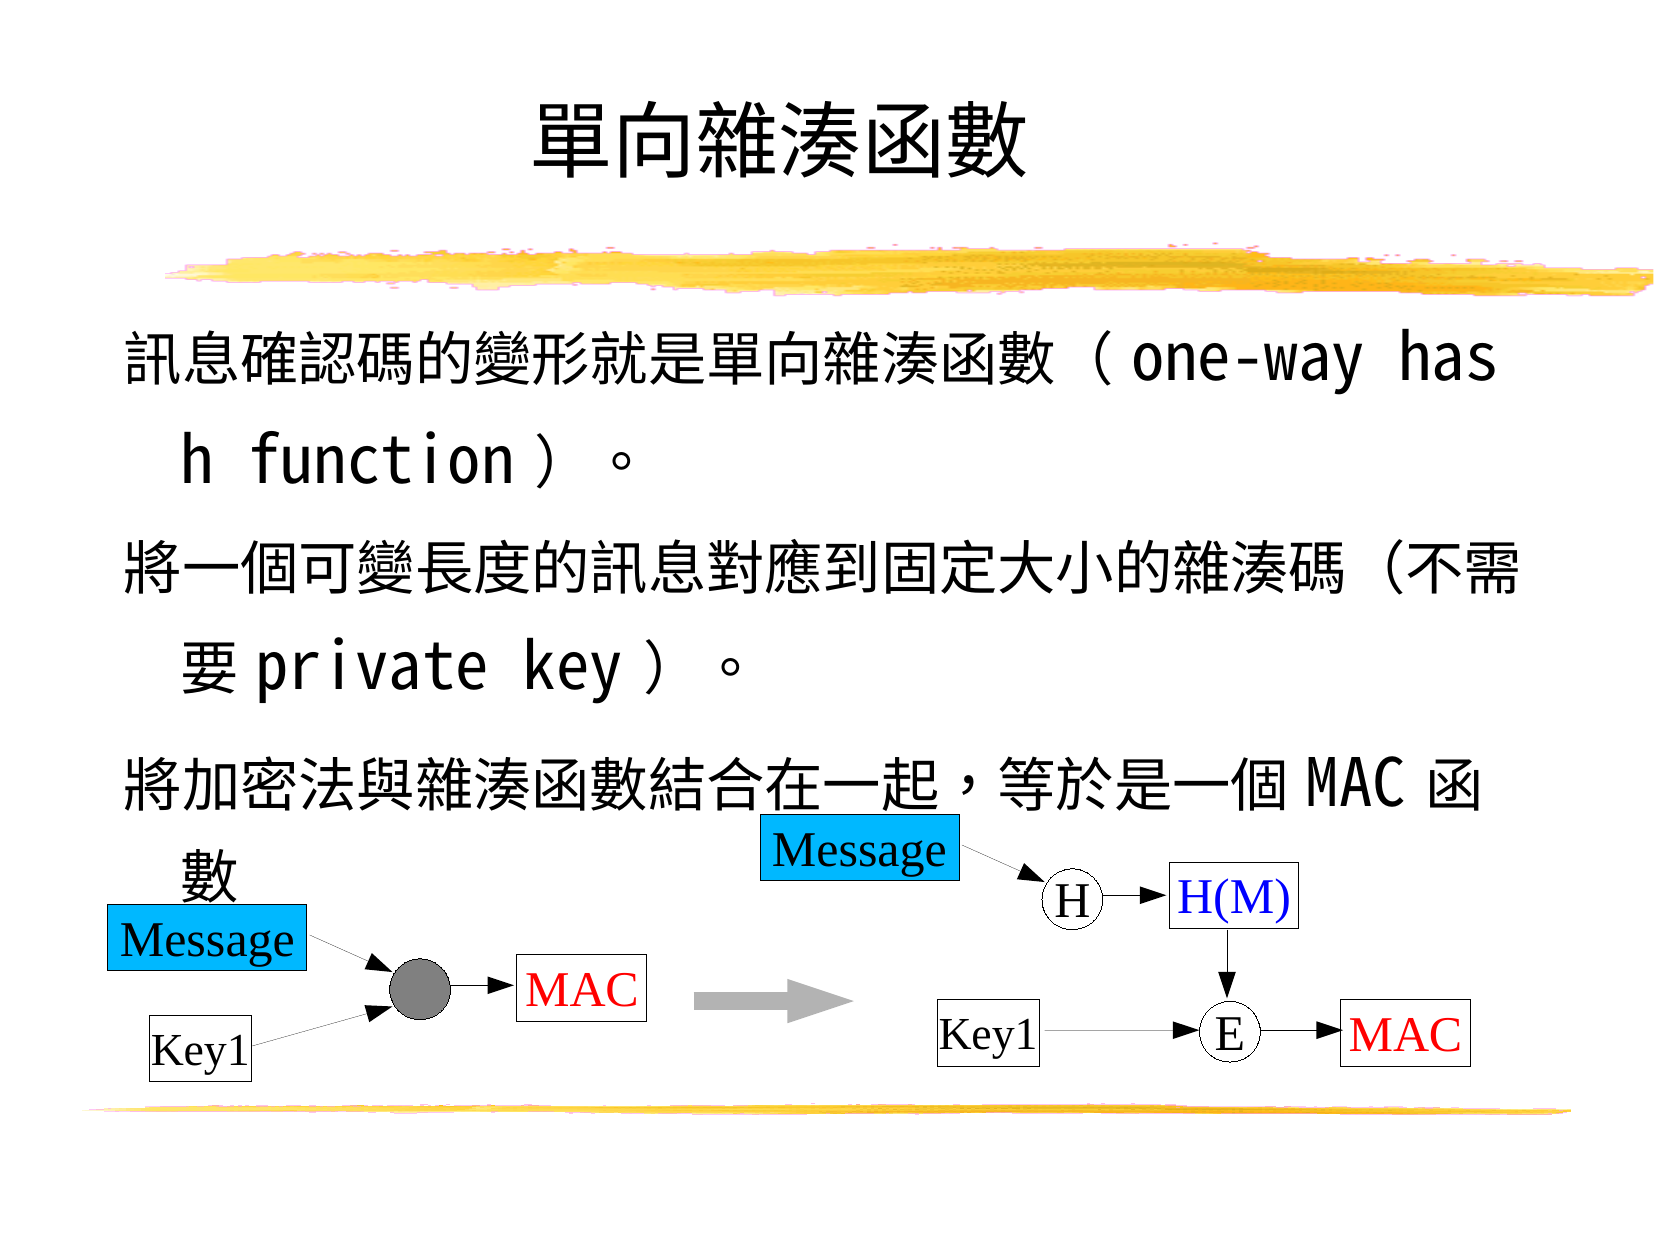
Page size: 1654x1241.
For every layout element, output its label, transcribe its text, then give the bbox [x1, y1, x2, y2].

text_box MAC [516, 954, 647, 1022]
picture [165, 237, 1654, 308]
text_box H [1041, 868, 1103, 930]
text_box MAC [1340, 999, 1471, 1067]
text_box Message [107, 904, 307, 971]
picture [82, 1102, 1571, 1117]
title 單向雜湊函數 [76, 28, 1482, 235]
list 訊息確認碼的變形就是單向雜湊函數（one-way hash function）。 將一個可變長度的訊息對應到固定大小的雜湊碼（不需要private key）。 將加密法與雜湊函數結合在一起，等於是一個MAC函數 [124, 297, 1530, 796]
text_box Key1 [149, 1015, 252, 1082]
text_box H(M) [1169, 862, 1299, 929]
text_box E [1199, 1001, 1261, 1063]
text_box Key1 [937, 999, 1040, 1067]
text_box Message [760, 814, 960, 881]
text_box [389, 958, 451, 1020]
